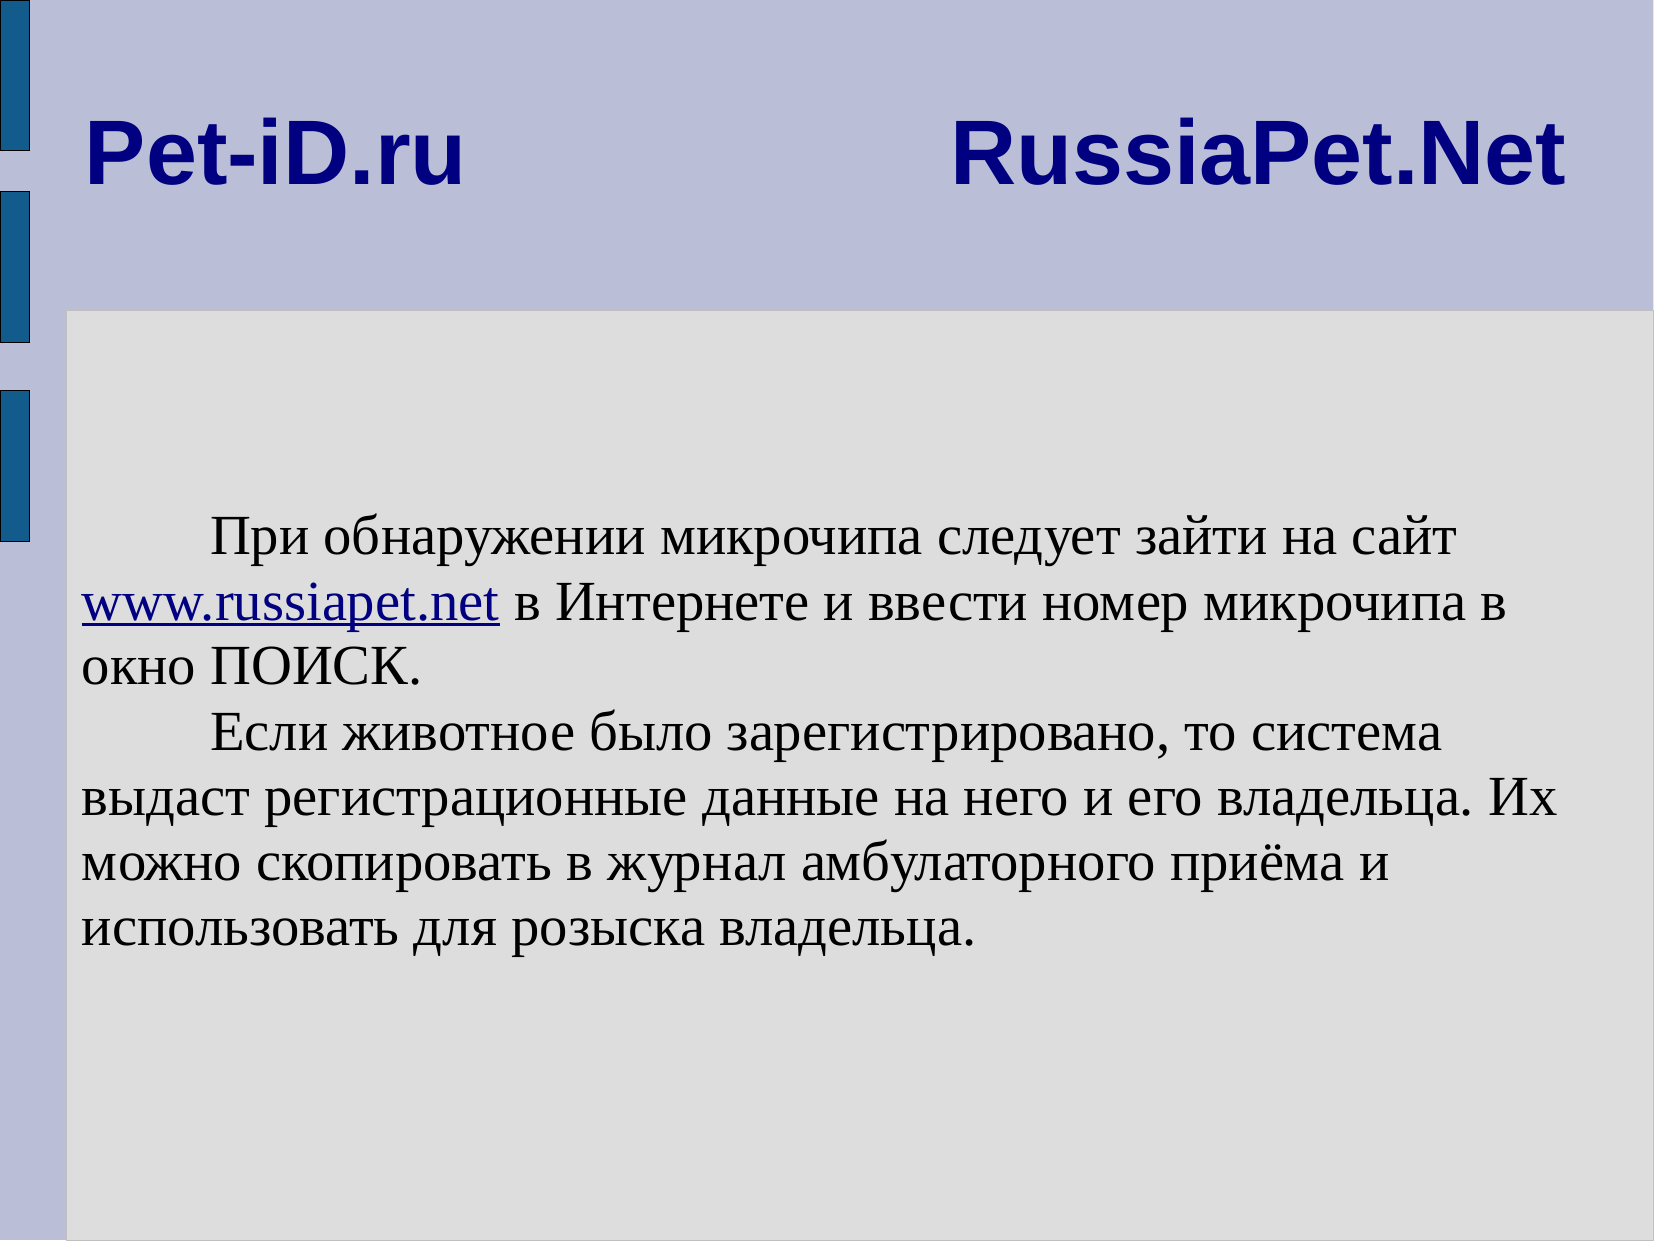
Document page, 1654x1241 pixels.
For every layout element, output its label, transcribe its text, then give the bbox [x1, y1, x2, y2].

title Pet-iD.ru RussiaPet.Net [82, 49, 1571, 257]
chart [81, 501, 1565, 1241]
